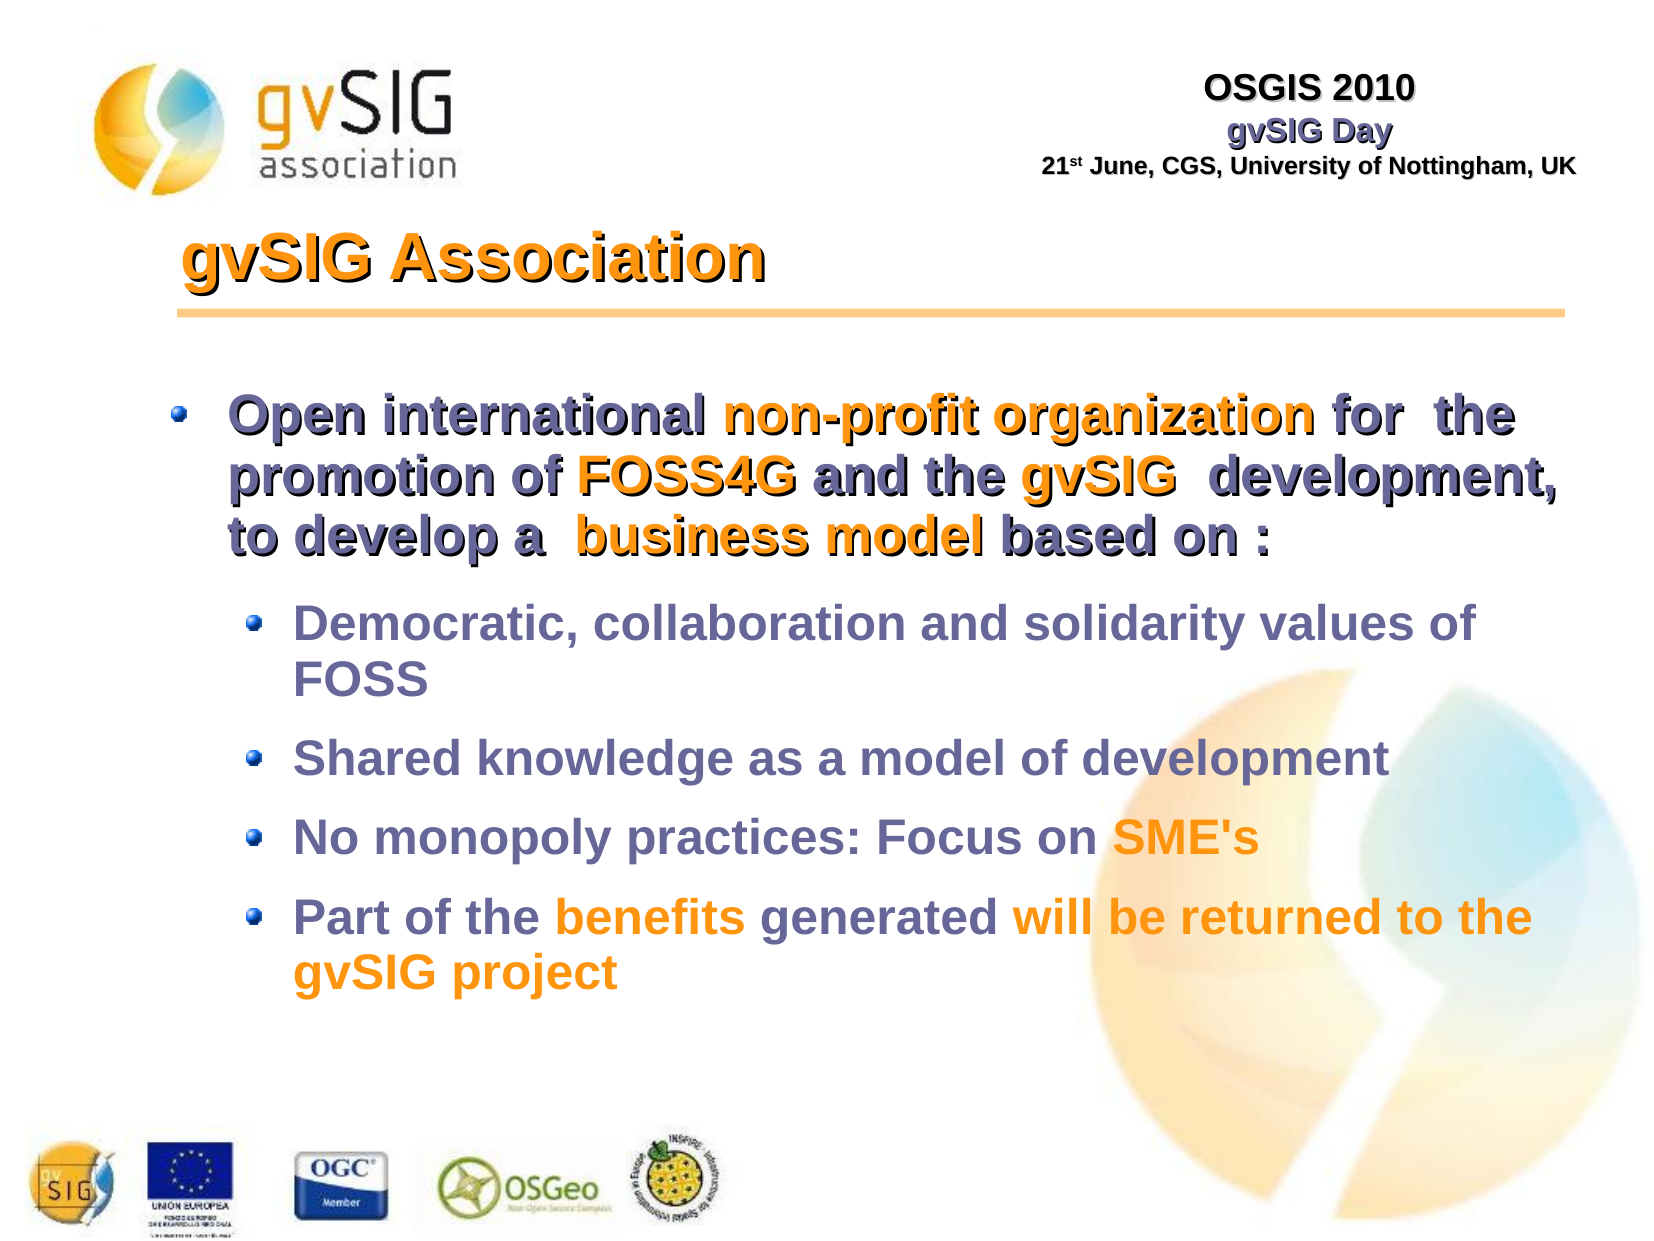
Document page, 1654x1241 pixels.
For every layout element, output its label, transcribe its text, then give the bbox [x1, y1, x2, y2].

text_box gvSIG Association [165, 212, 783, 302]
picture [1, 0, 1654, 1241]
list Open international non-profit organization for the promotion of FOSS4G and the gvSIG development, to develop a business model based on : Democratic, collaboration and solidarity values of FOSS Shared knowledge as a model of development No monopoly practices: Focus on SME's Part of the benefits generated will be returned to the gvSIG project [171, 289, 1595, 1176]
